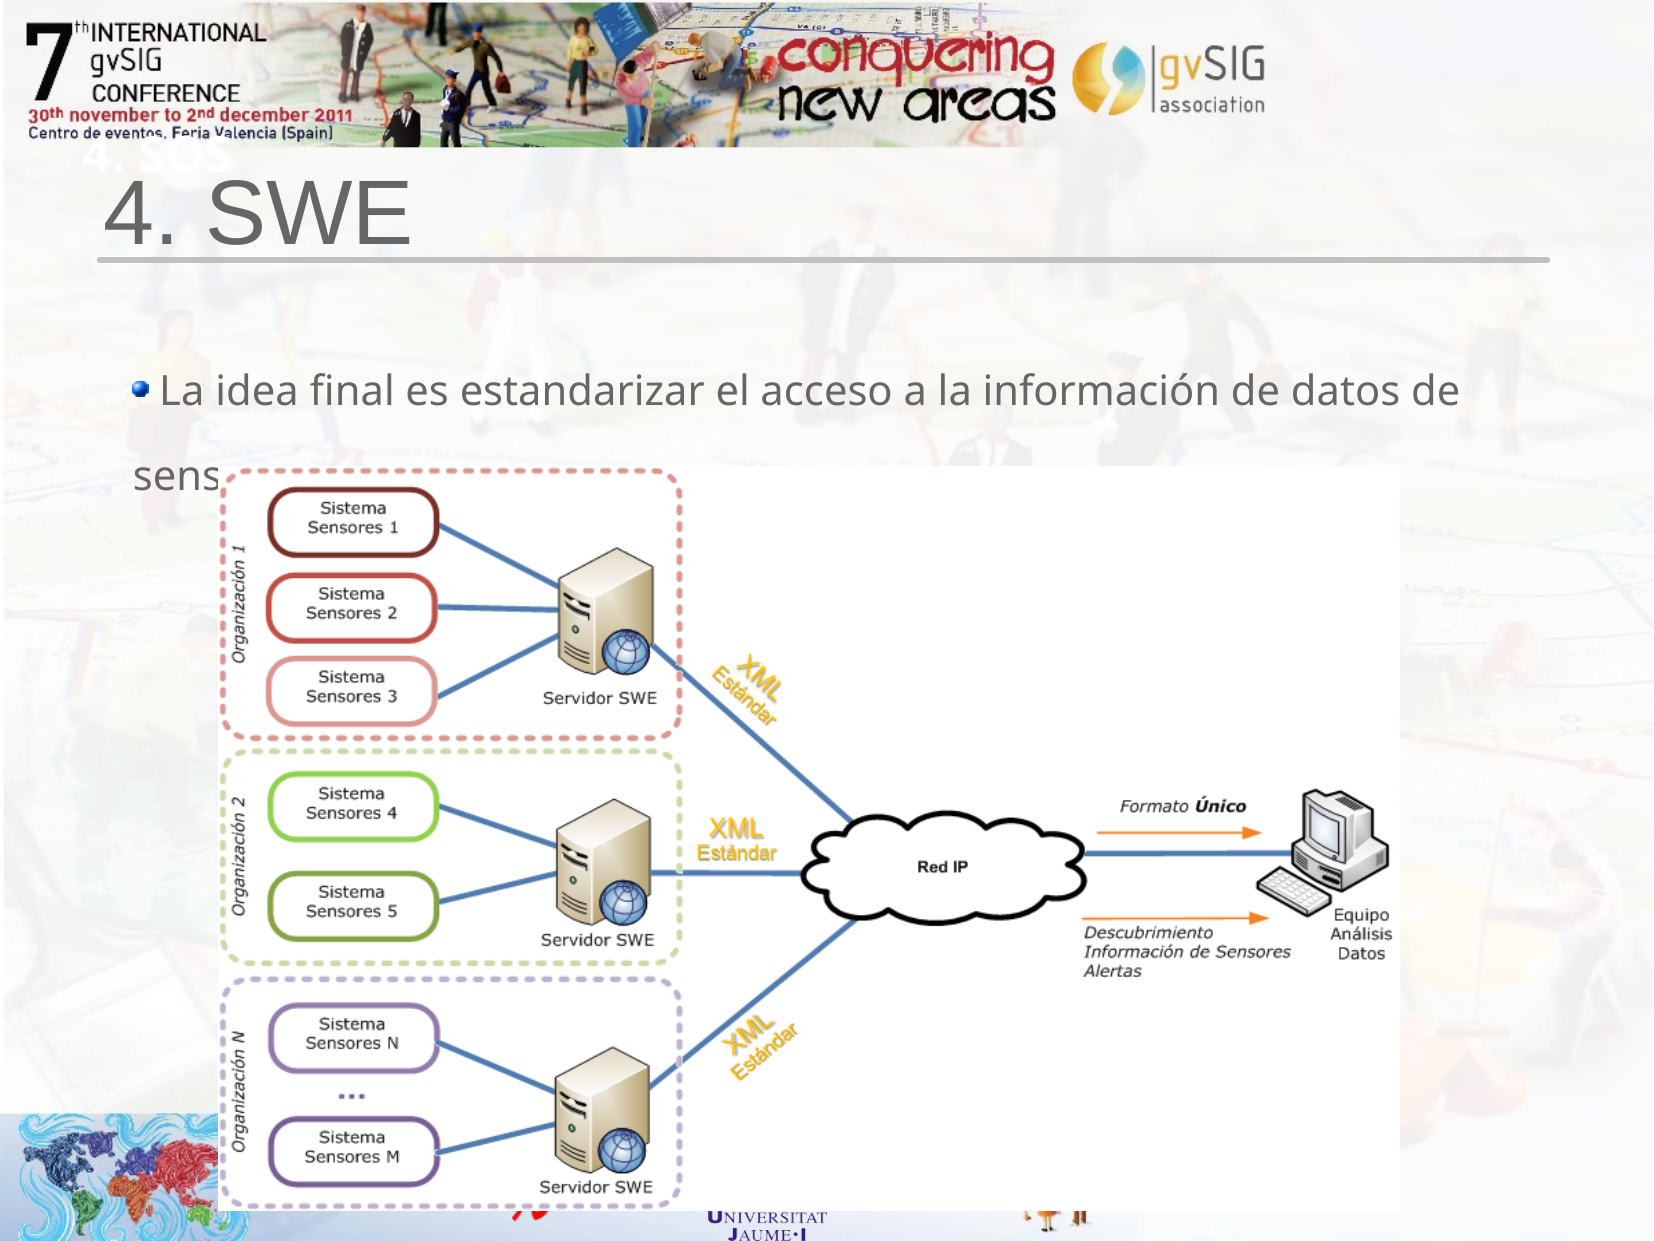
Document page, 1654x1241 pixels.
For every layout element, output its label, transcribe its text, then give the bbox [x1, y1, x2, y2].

title 4. SOS [82, 49, 1571, 257]
subtitle [88, 295, 1577, 1114]
picture [0, 0, 1654, 1241]
text_box La idea final es estandarizar el acceso a la información de datos de sensores [118, 324, 1477, 1004]
text_box 4. SWE [88, 153, 430, 272]
